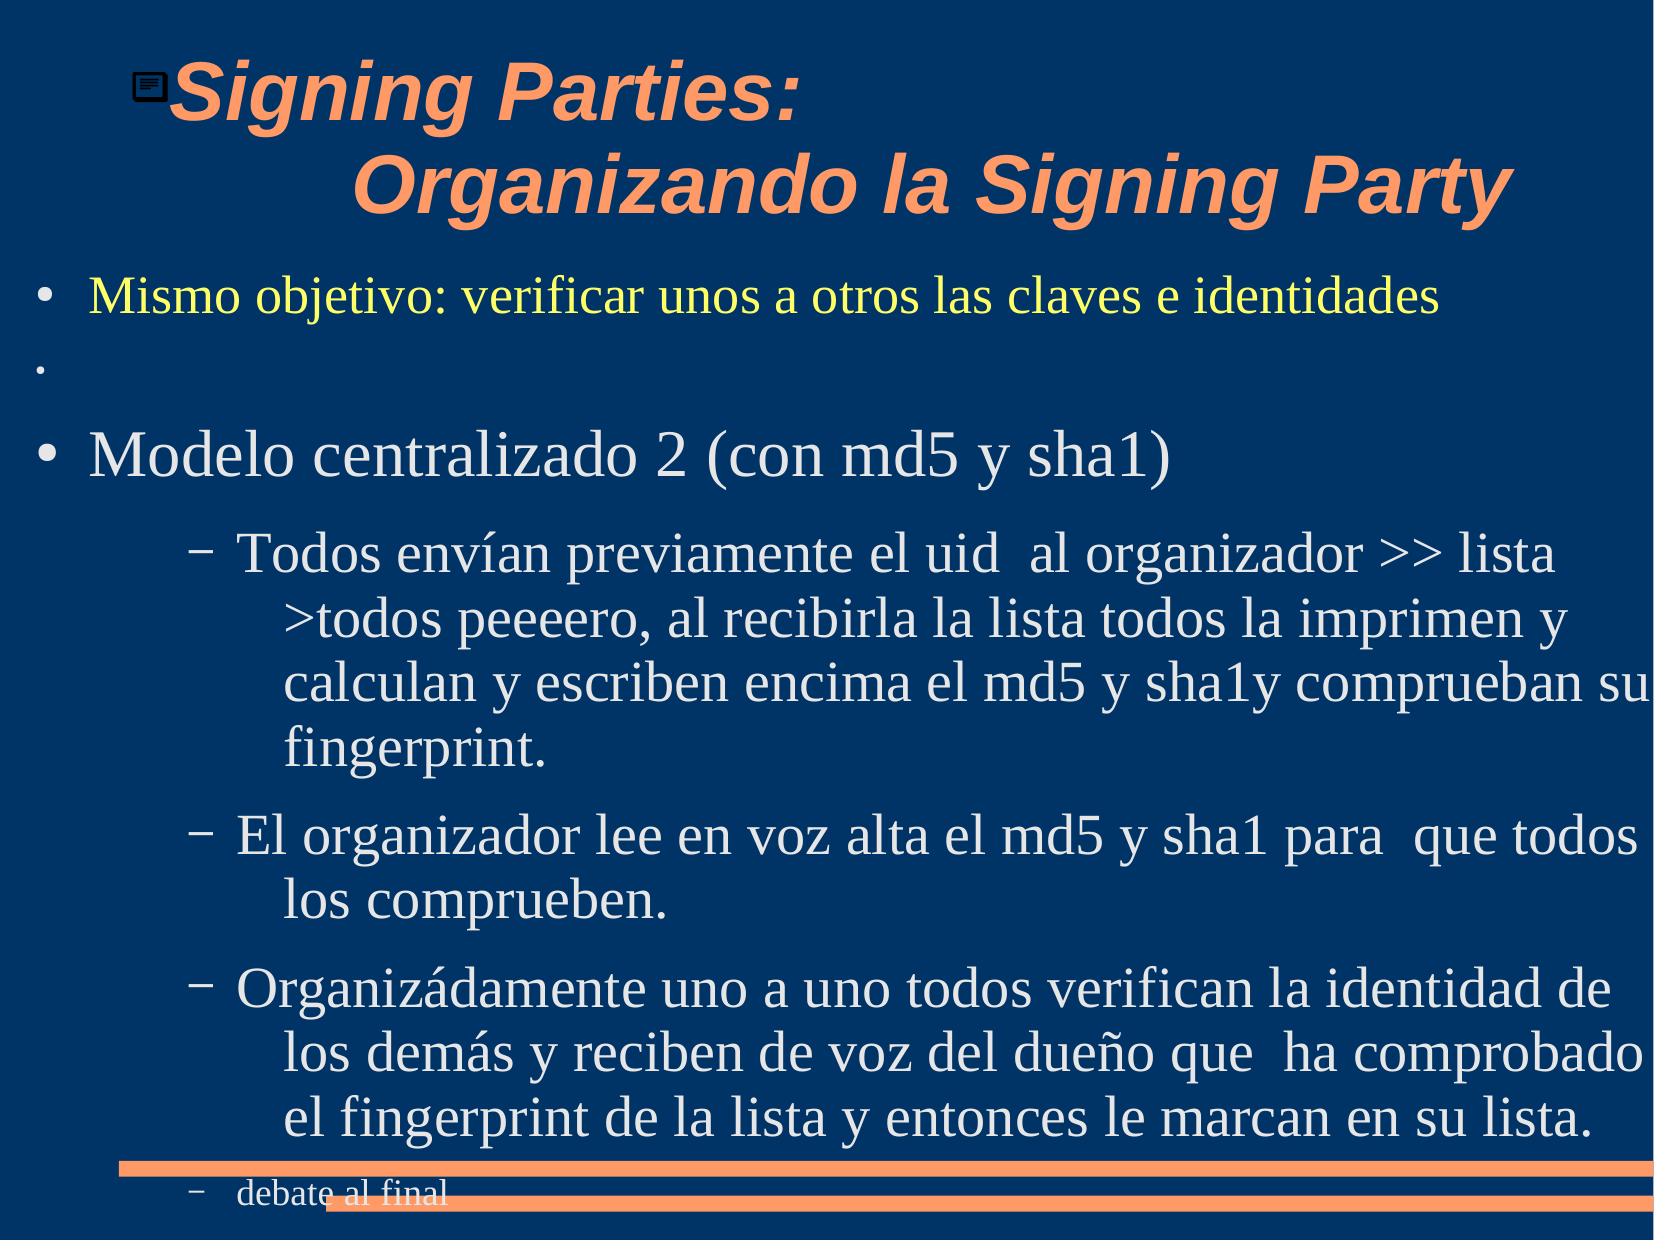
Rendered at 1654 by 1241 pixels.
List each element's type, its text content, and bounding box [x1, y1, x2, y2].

list Mismo objetivo: verificar unos a otros las claves e identidades Modelo centralizado 2 (con md5 y sha1) Todos envían previamente el uid al organizador >> lista >todos peeeero, al recibirla la lista todos la imprimen y calculan y escriben encima el md5 y sha1y comprueban su fingerprint. El organizador lee en voz alta el md5 y sha1 para que todos los comprueben. Organizádamente uno a uno todos verifican la identidad de los demás y reciben de voz del dueño que ha comprobado el fingerprint de la lista y entonces le marcan en su lista. debate al final [0, 265, 1654, 1211]
title Signing Parties: Organizando la Signing Party [11, 35, 1548, 243]
